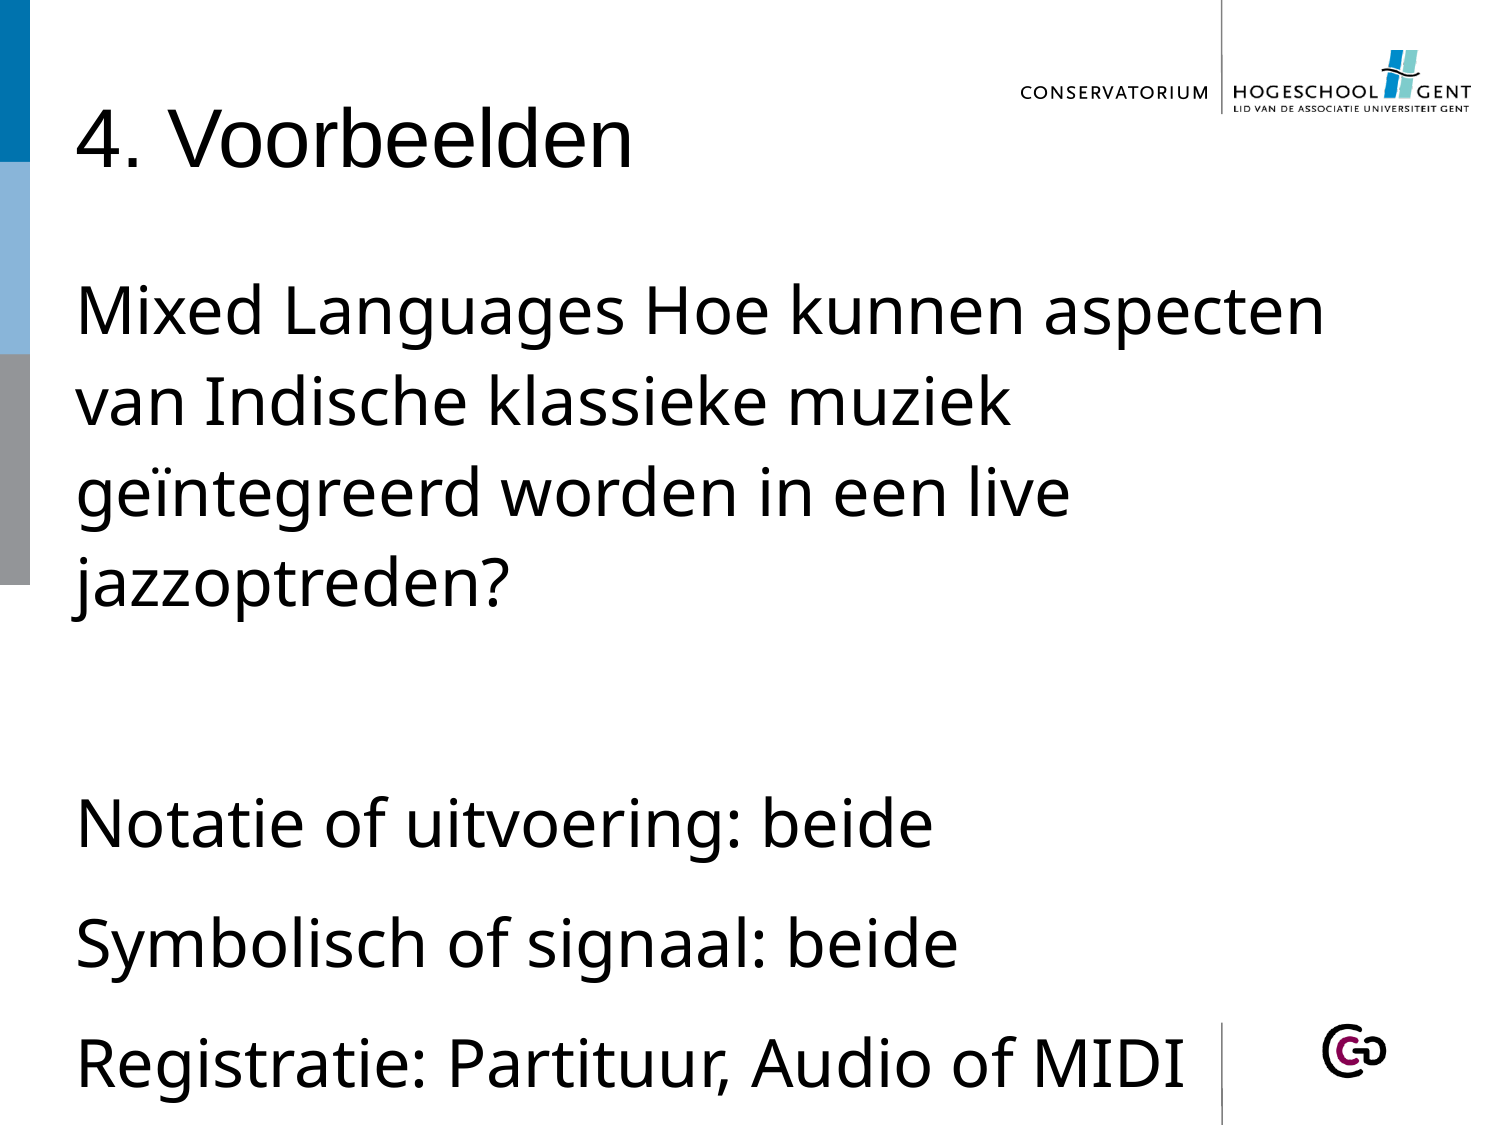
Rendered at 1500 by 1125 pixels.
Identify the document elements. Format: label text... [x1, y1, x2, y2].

list Mixed Languages Hoe kunnen aspecten van Indische klassieke muziek geïntegreerd worden in een live jazzoptreden? Notatie of uitvoering: beide Symbolisch of signaal: beide Registratie: Partituur, Audio of MIDI Software: Indische toonladders: Tarsos [75, 263, 1425, 1125]
picture [1425, 50, 1471, 112]
title 4. Voorbeelden [75, 44, 1425, 233]
picture [0, 162, 30, 585]
